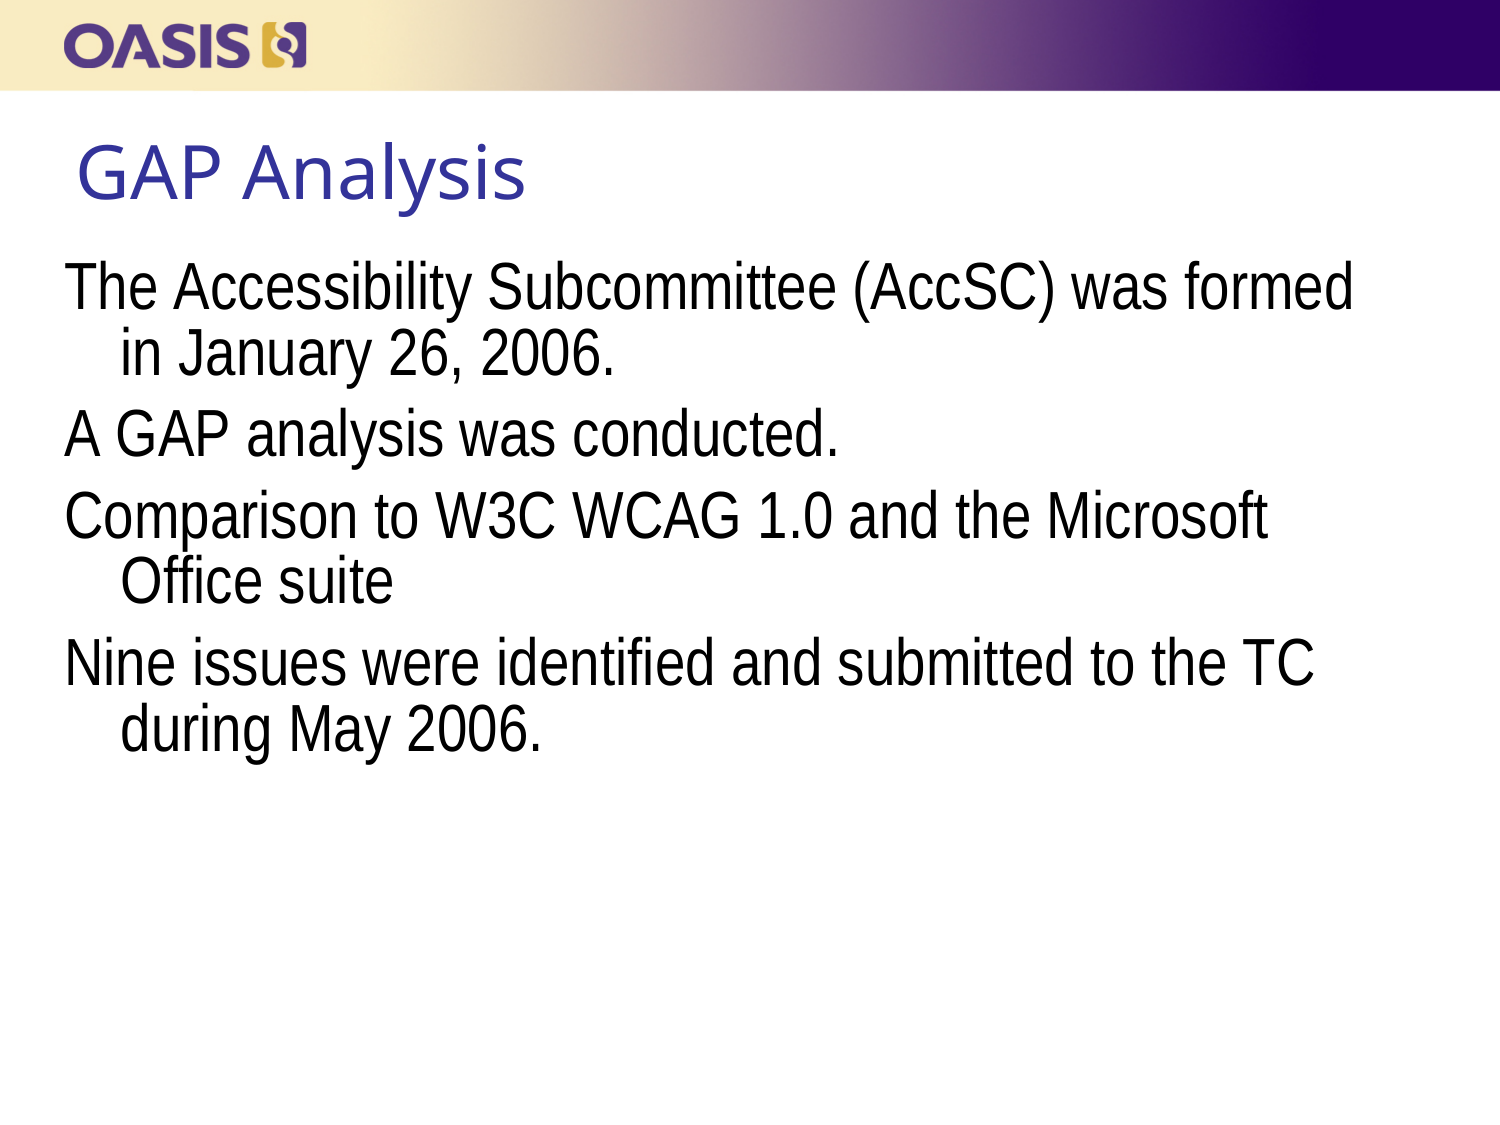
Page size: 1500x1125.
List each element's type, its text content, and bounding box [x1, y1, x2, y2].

picture [0, 0, 1500, 1125]
title GAP Analysis [75, 121, 1438, 229]
list The Accessibility Subcommittee (AccSC) was formed in January 26, 2006. A GAP analysis was conducted. Comparison to W3C WCAG 1.0 and the Microsoft Office suite Nine issues were identified and submitted to the TC during May 2006. [64, 257, 1402, 1017]
